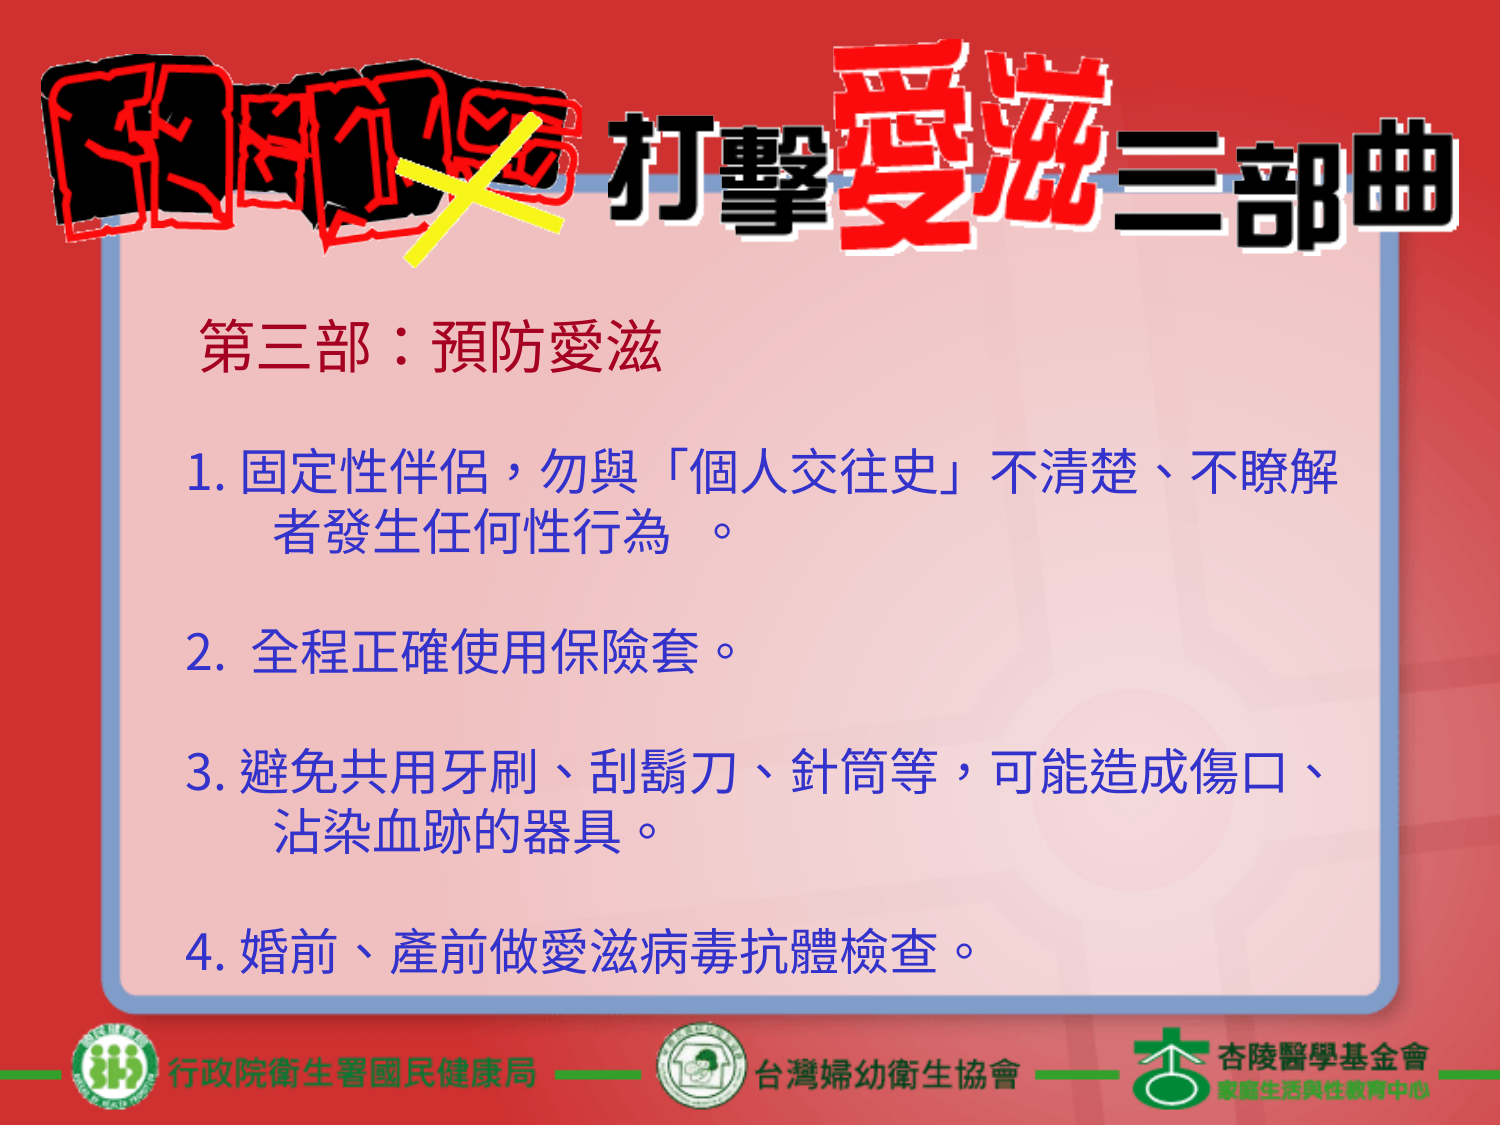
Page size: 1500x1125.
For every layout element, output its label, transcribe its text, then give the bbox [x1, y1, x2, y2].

text_box 第三部：預防愛滋 [183, 302, 1341, 389]
text_box 1.固定性伴侶，勿與「個人交往史」不清楚、不瞭解 者發生任何性行為 。 2. 全程正確使用保險套。 3.避免共用牙刷、刮鬍刀、針筒等，可能造成傷口、 沾染血跡的器具。 4.婚前、產前做愛滋病毒抗體檢查。 [171, 432, 1359, 988]
picture [0, 0, 1500, 1125]
